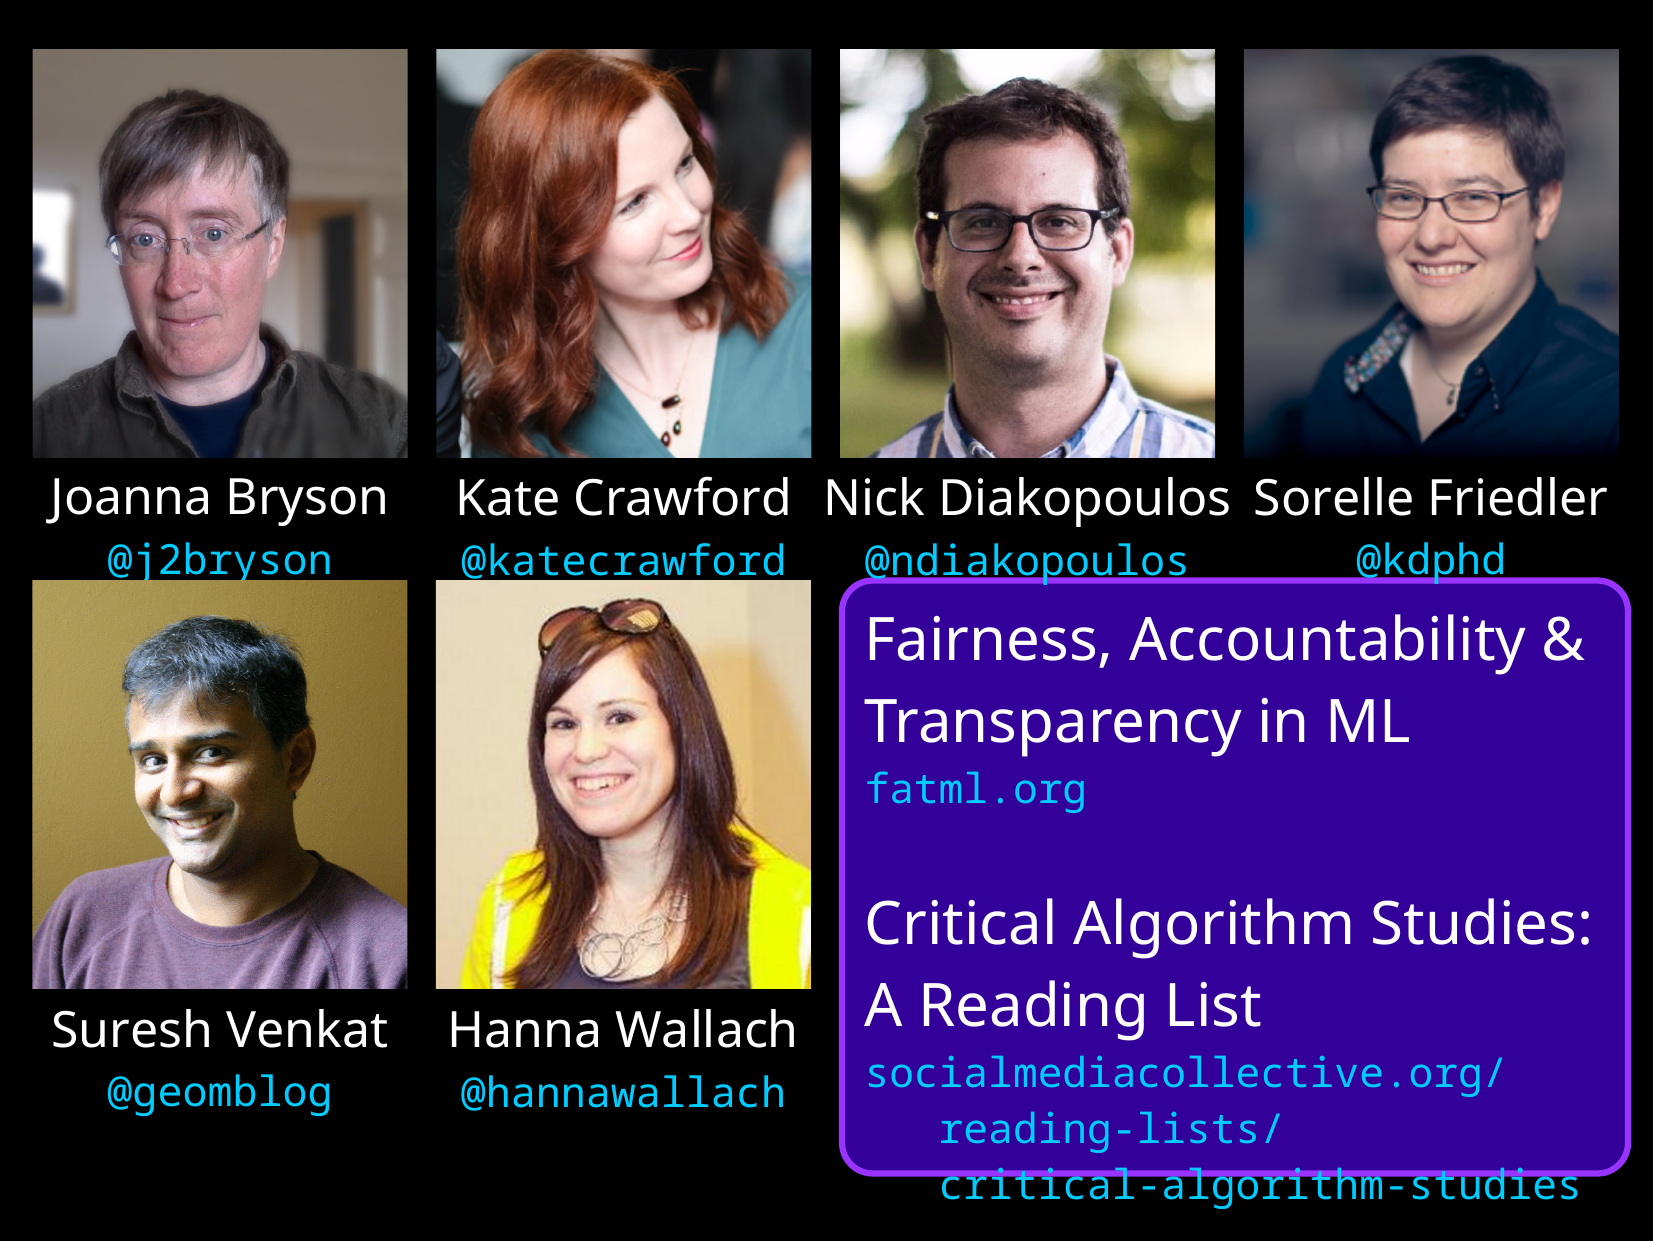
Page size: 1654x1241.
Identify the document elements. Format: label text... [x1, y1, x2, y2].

picture [32, 580, 408, 989]
picture [840, 49, 1216, 458]
text_box Hanna Wallach @hannawallach [413, 994, 833, 1095]
text_box Suresh Venkat @geomblog [10, 993, 430, 1094]
list Fairness, Accountability & Transparency in ML fatml.org Critical Algorithm Studies: A Reading List socialmediacollective.org/ reading-lists/ critical-algorithm-studies [800, 596, 1653, 1212]
text_box [846, 580, 1625, 596]
text_box Kate Crawford @katecrawford [414, 462, 818, 562]
text_box Nick Diakopoulos @ndiakopoulos [818, 462, 1237, 563]
picture [435, 580, 811, 989]
picture [436, 49, 812, 458]
picture [1243, 49, 1619, 458]
picture [32, 49, 408, 458]
text_box Joanna Bryson @j2bryson [10, 461, 430, 561]
text_box Sorelle Friedler @kdphd [1221, 461, 1641, 562]
